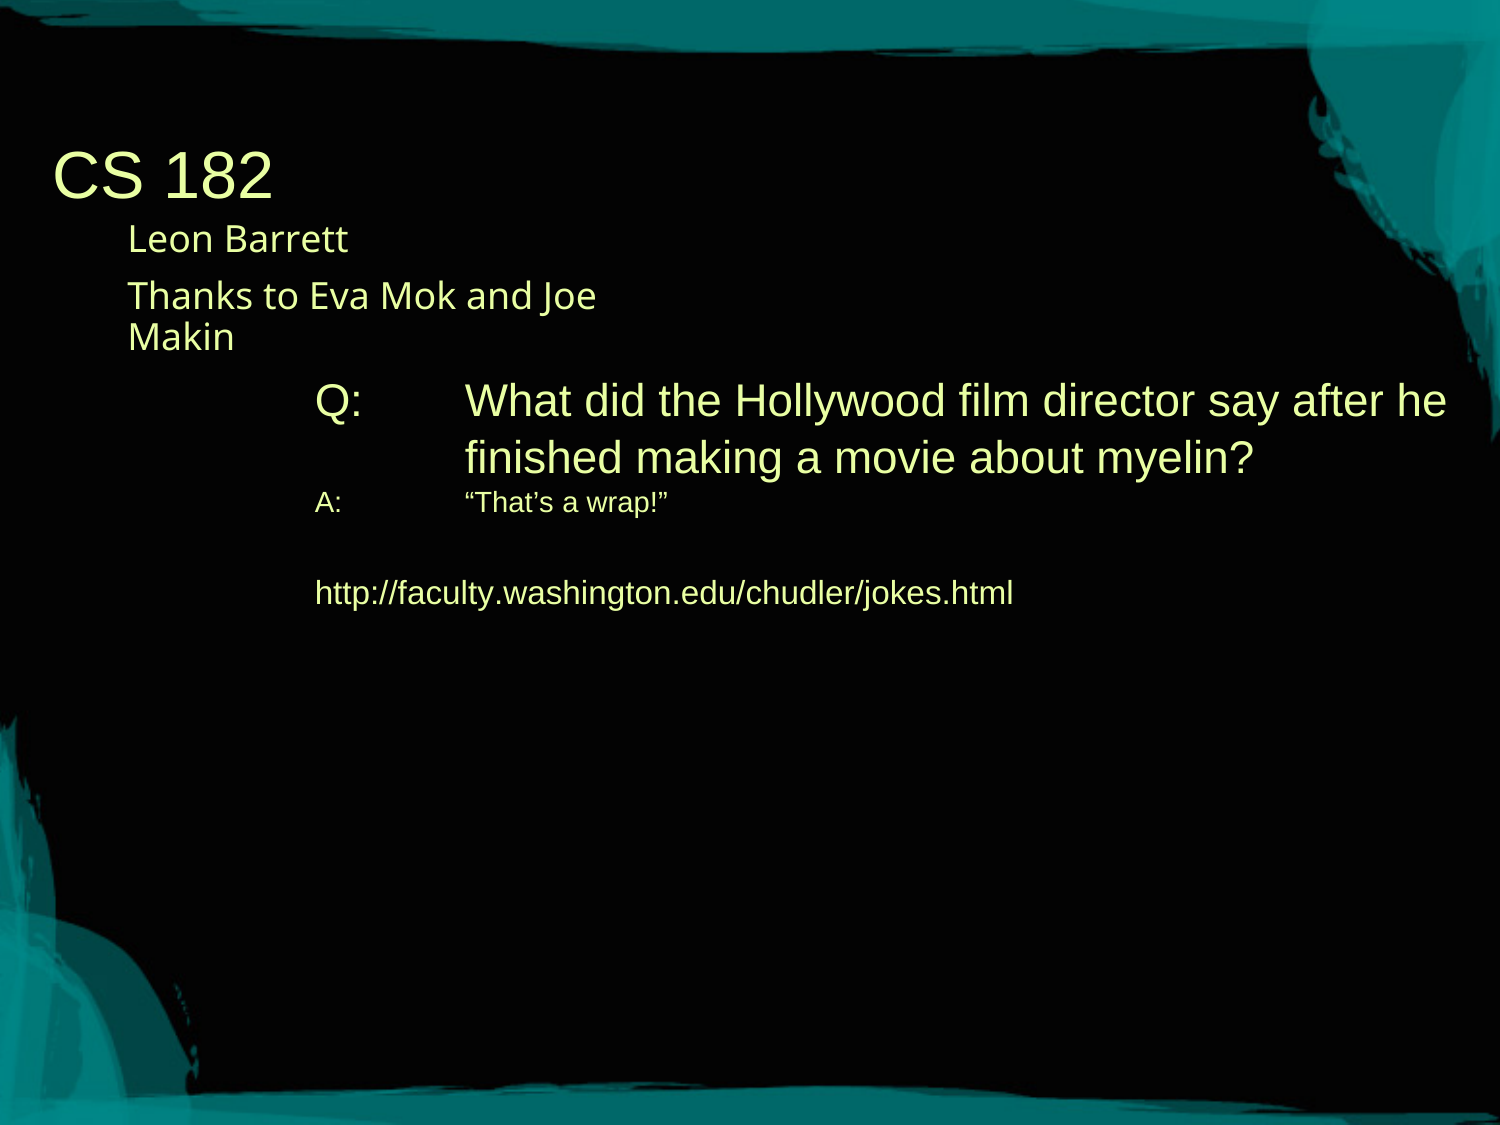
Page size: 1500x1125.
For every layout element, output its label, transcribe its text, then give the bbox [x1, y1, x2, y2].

text_box Q: What did the Hollywood film director say after he finished making a movie about myelin? A: “That’s a wrap!” http://faculty.washington.edu/chudler/jokes.html [300, 362, 1500, 619]
picture [0, 0, 1500, 1125]
title CS 182 [37, 37, 1038, 221]
subtitle Leon Barrett Thanks to Eva Mok and Joe Makin [37, 212, 730, 399]
